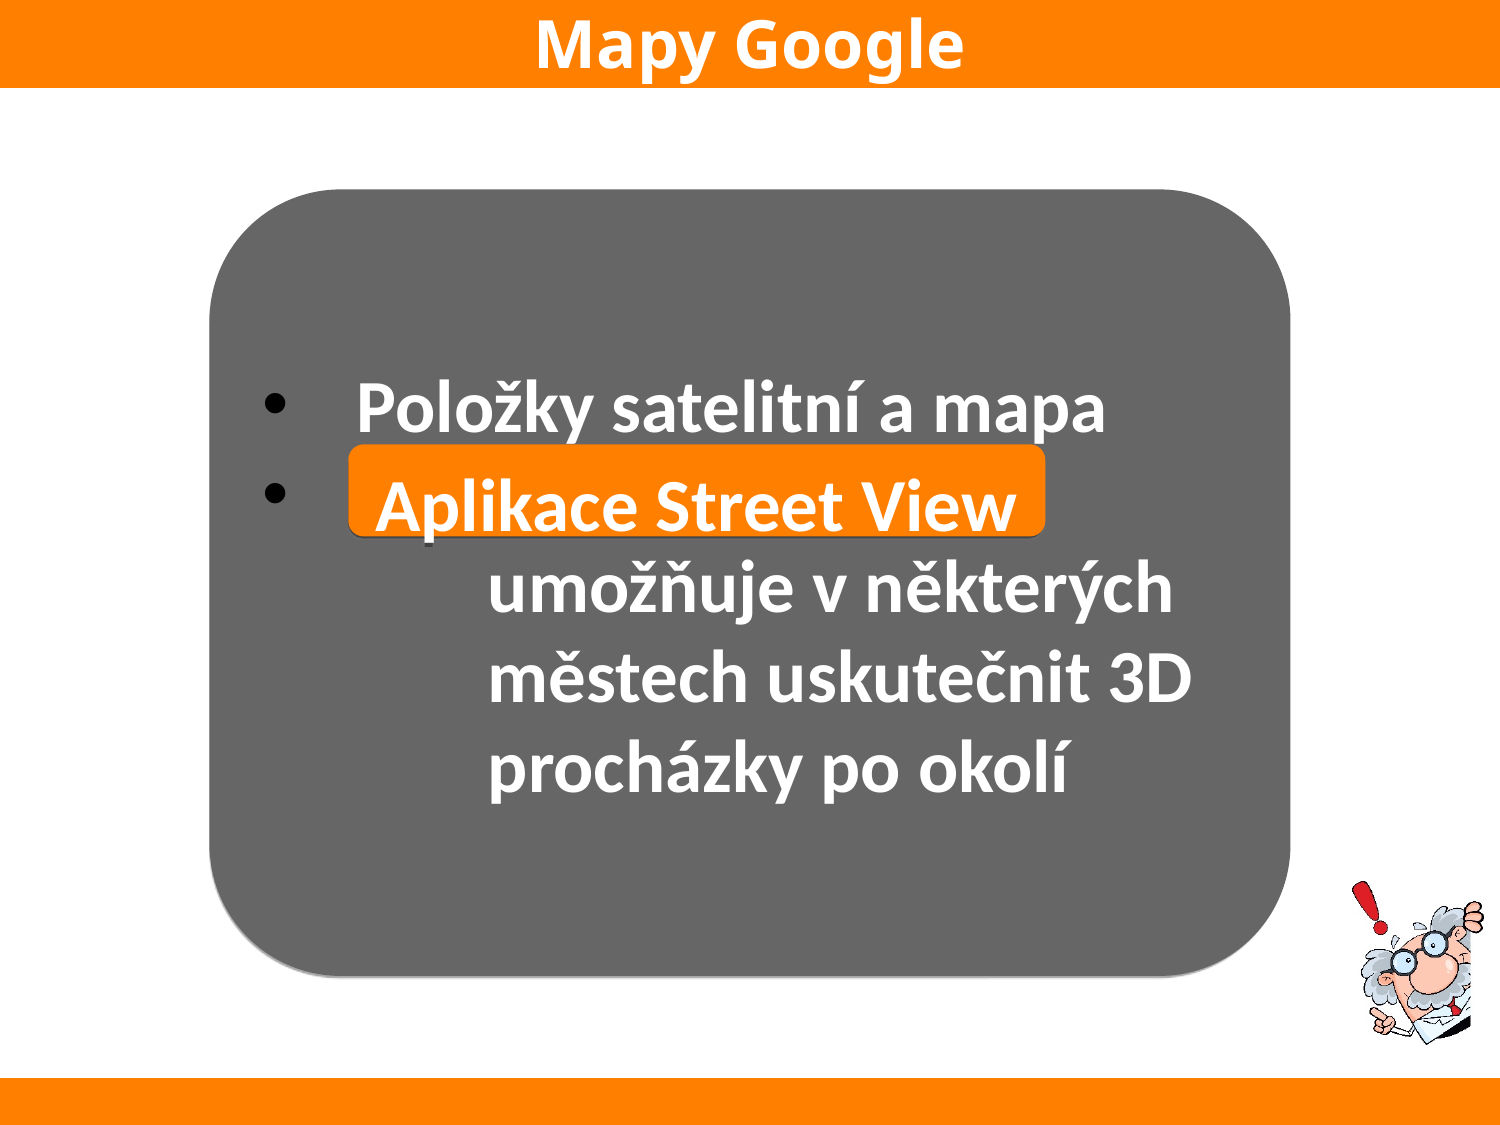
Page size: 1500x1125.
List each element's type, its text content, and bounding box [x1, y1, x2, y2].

text_box [0, 1078, 1500, 1125]
text_box Položky satelitní a mapa Aplikace Street View umožňuje v některých městech uskutečnit 3D procházky po okolí [209, 189, 1291, 976]
picture [1352, 881, 1484, 1045]
text_box Mapy Google [0, 0, 1500, 88]
text_box Aplikace Street View [348, 444, 1046, 537]
